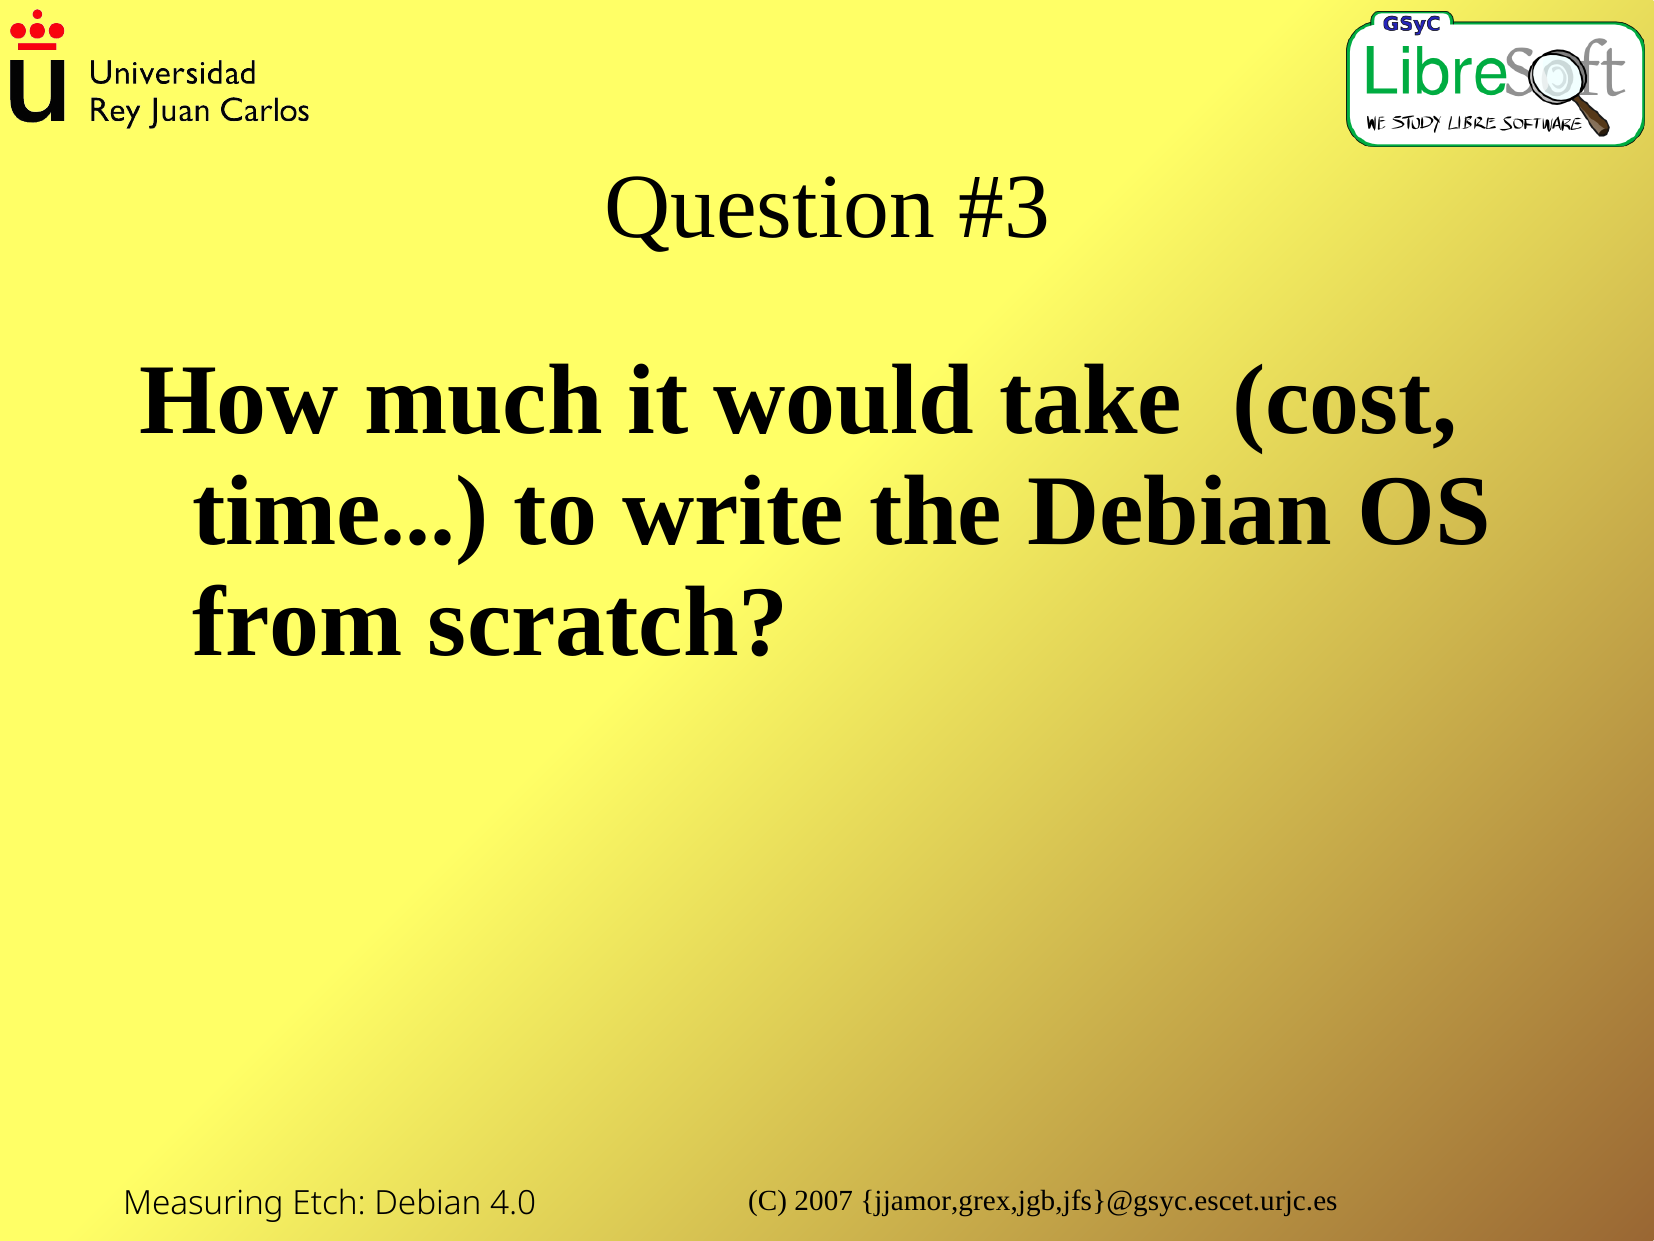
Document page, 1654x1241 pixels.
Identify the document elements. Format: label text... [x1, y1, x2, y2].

picture [10, 9, 309, 129]
title Question #3 [121, 102, 1534, 310]
picture [1346, 11, 1645, 147]
list How much it would take (cost, time...) to write the Debian OS from scratch? [121, 344, 1534, 1127]
